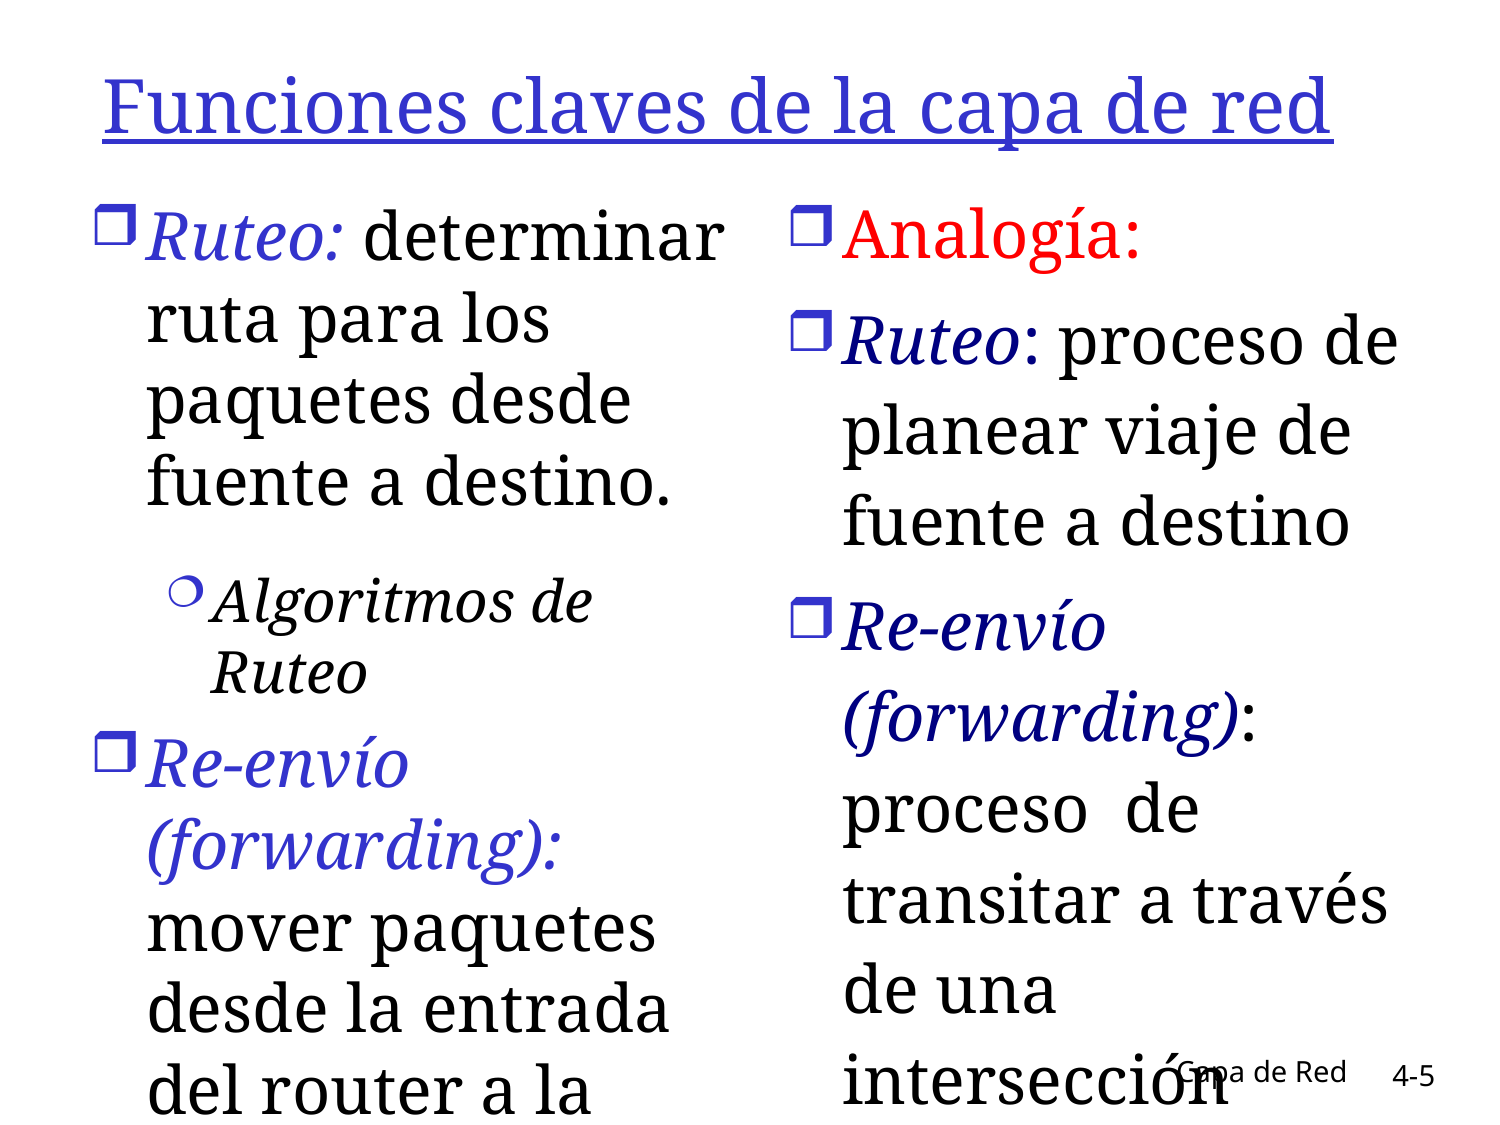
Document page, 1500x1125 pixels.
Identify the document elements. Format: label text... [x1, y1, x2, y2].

title Funciones claves de la capa de red [87, 15, 1426, 196]
list Analogía: Ruteo: proceso de planear viaje de fuente a destino Re-envío (forwarding): proceso de transitar a través de una intersección [786, 187, 1463, 1036]
list Ruteo: determinar ruta para los paquetes desde fuente a destino. Algoritmos de Ruteo Re-envío (forwarding): mover paquetes desde la entrada del router a la salida apropiada. [75, 187, 753, 1066]
